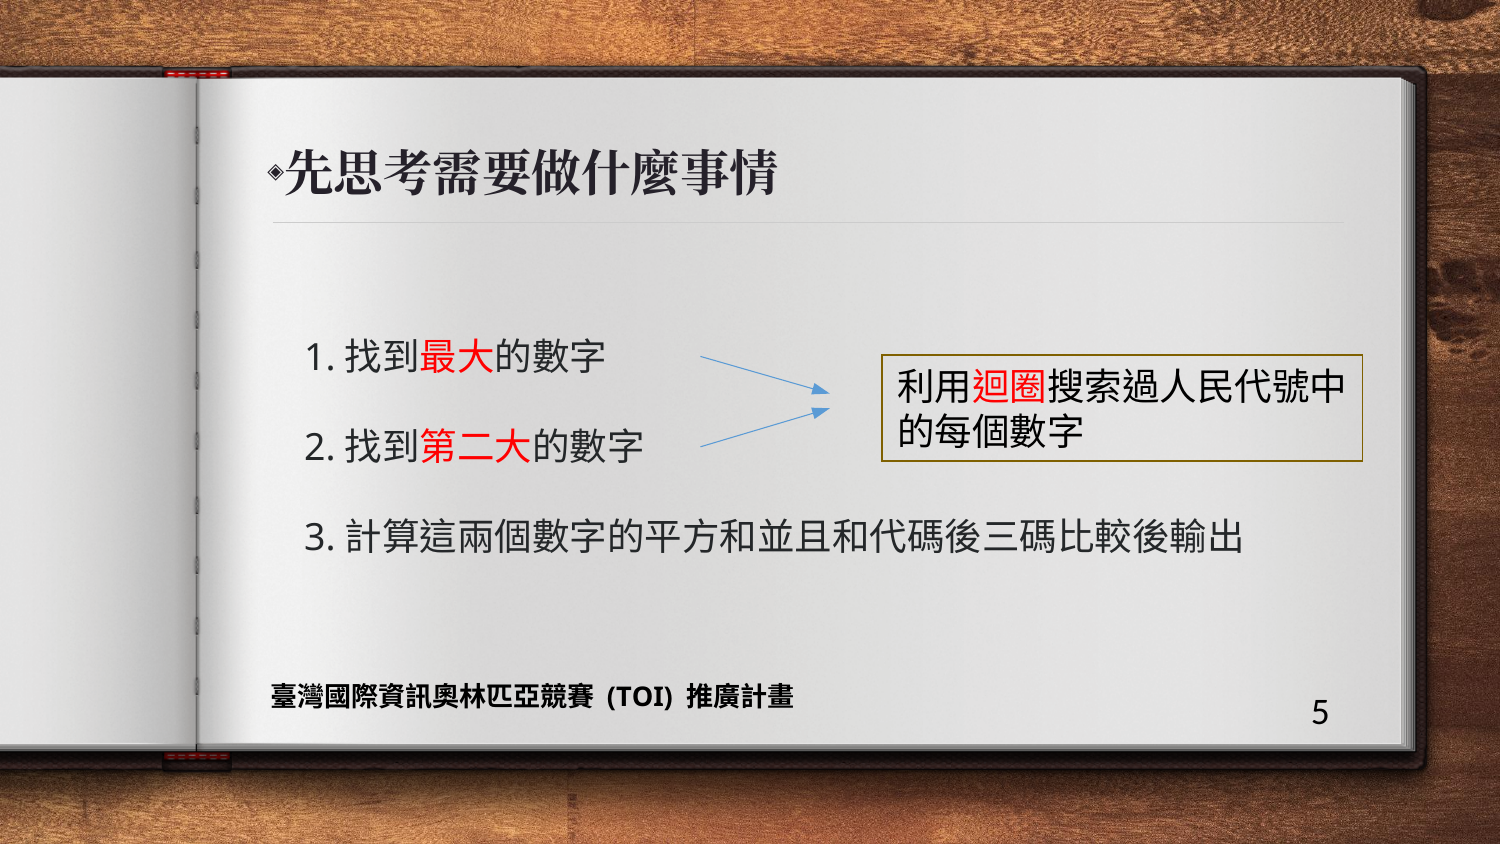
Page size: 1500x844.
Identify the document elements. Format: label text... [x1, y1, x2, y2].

list 先思考需要做什麼事情 [252, 126, 1194, 216]
text_box 1.找到最大的數字 2.找到第二大的數字 3.計算這兩個數字的平方和並且和代碼後三碼比較後輸出 [289, 326, 1328, 566]
text_box [1295, 672, 1386, 737]
text_box 利用迴圈搜索過人民代號中的每個數字 [882, 355, 1363, 462]
